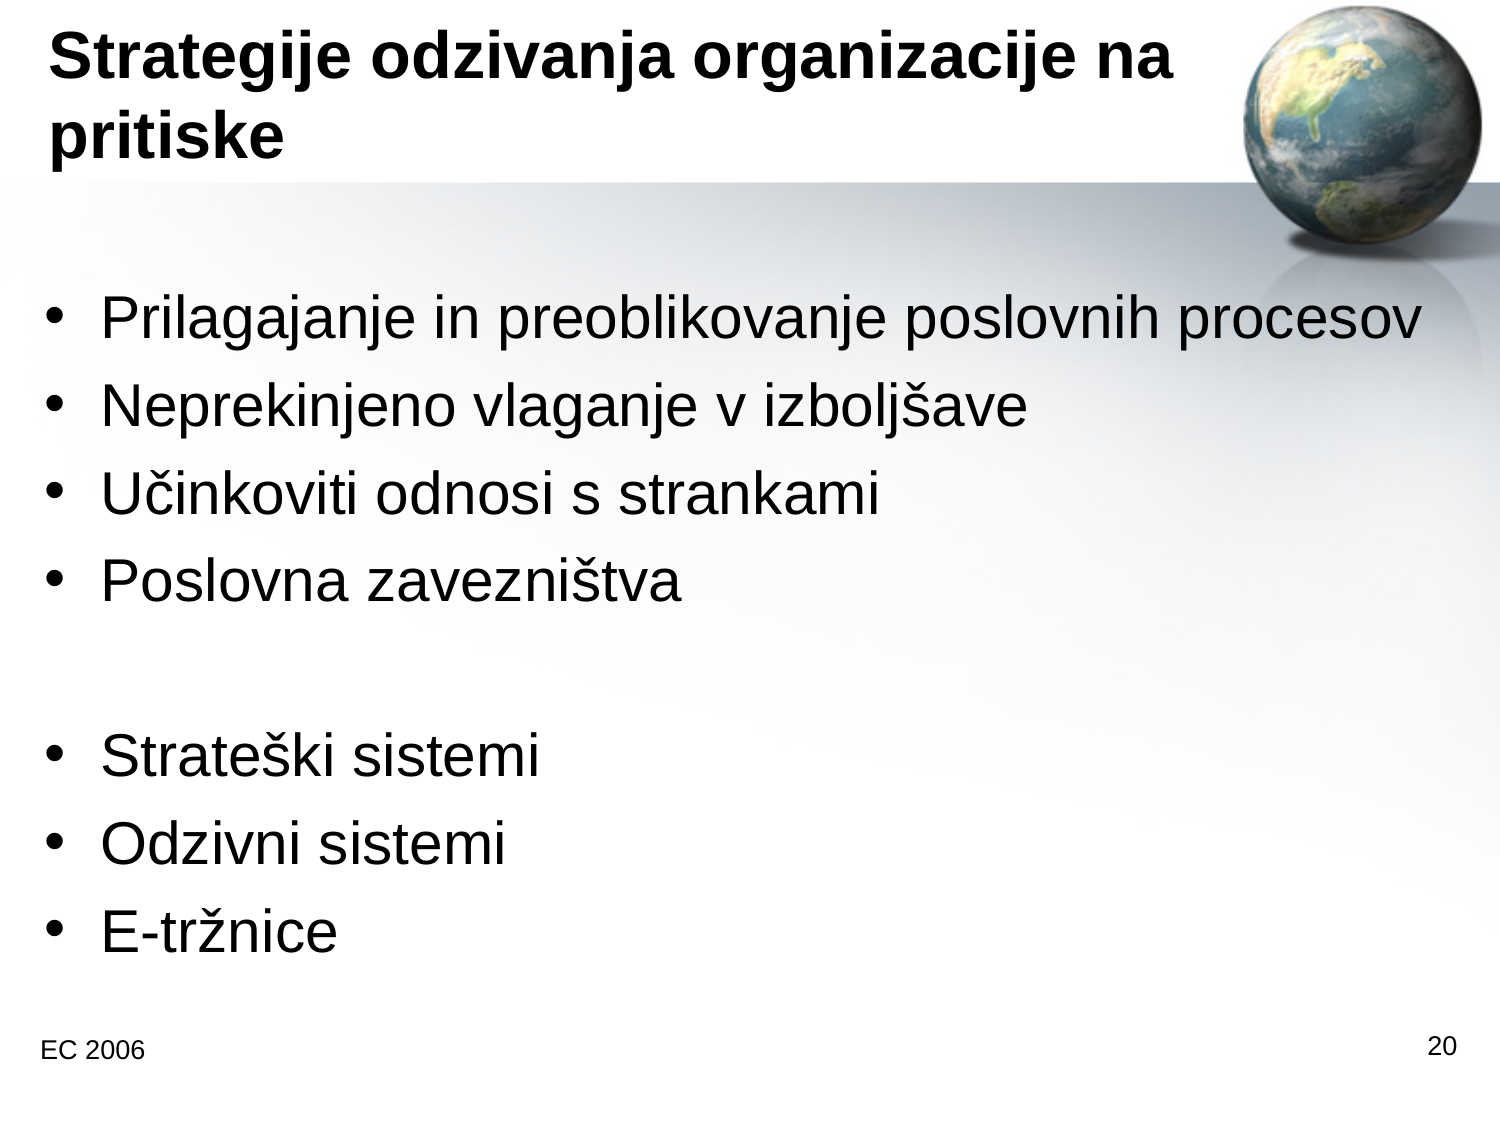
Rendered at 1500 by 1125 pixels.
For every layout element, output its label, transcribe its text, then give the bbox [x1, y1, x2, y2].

text_box EC 2006 [25, 1025, 338, 1101]
title Strategije odzivanja organizacije na pritiske [33, 4, 1239, 180]
picture [0, 0, 1500, 1125]
text_box <number> [1159, 1020, 1473, 1096]
list Prilagajanje in preoblikovanje poslovnih procesov Neprekinjeno vlaganje v izboljšave Učinkoviti odnosi s strankami Poslovna zavezništva Strateški sistemi Odzivni sistemi E-tržnice [29, 271, 1471, 995]
